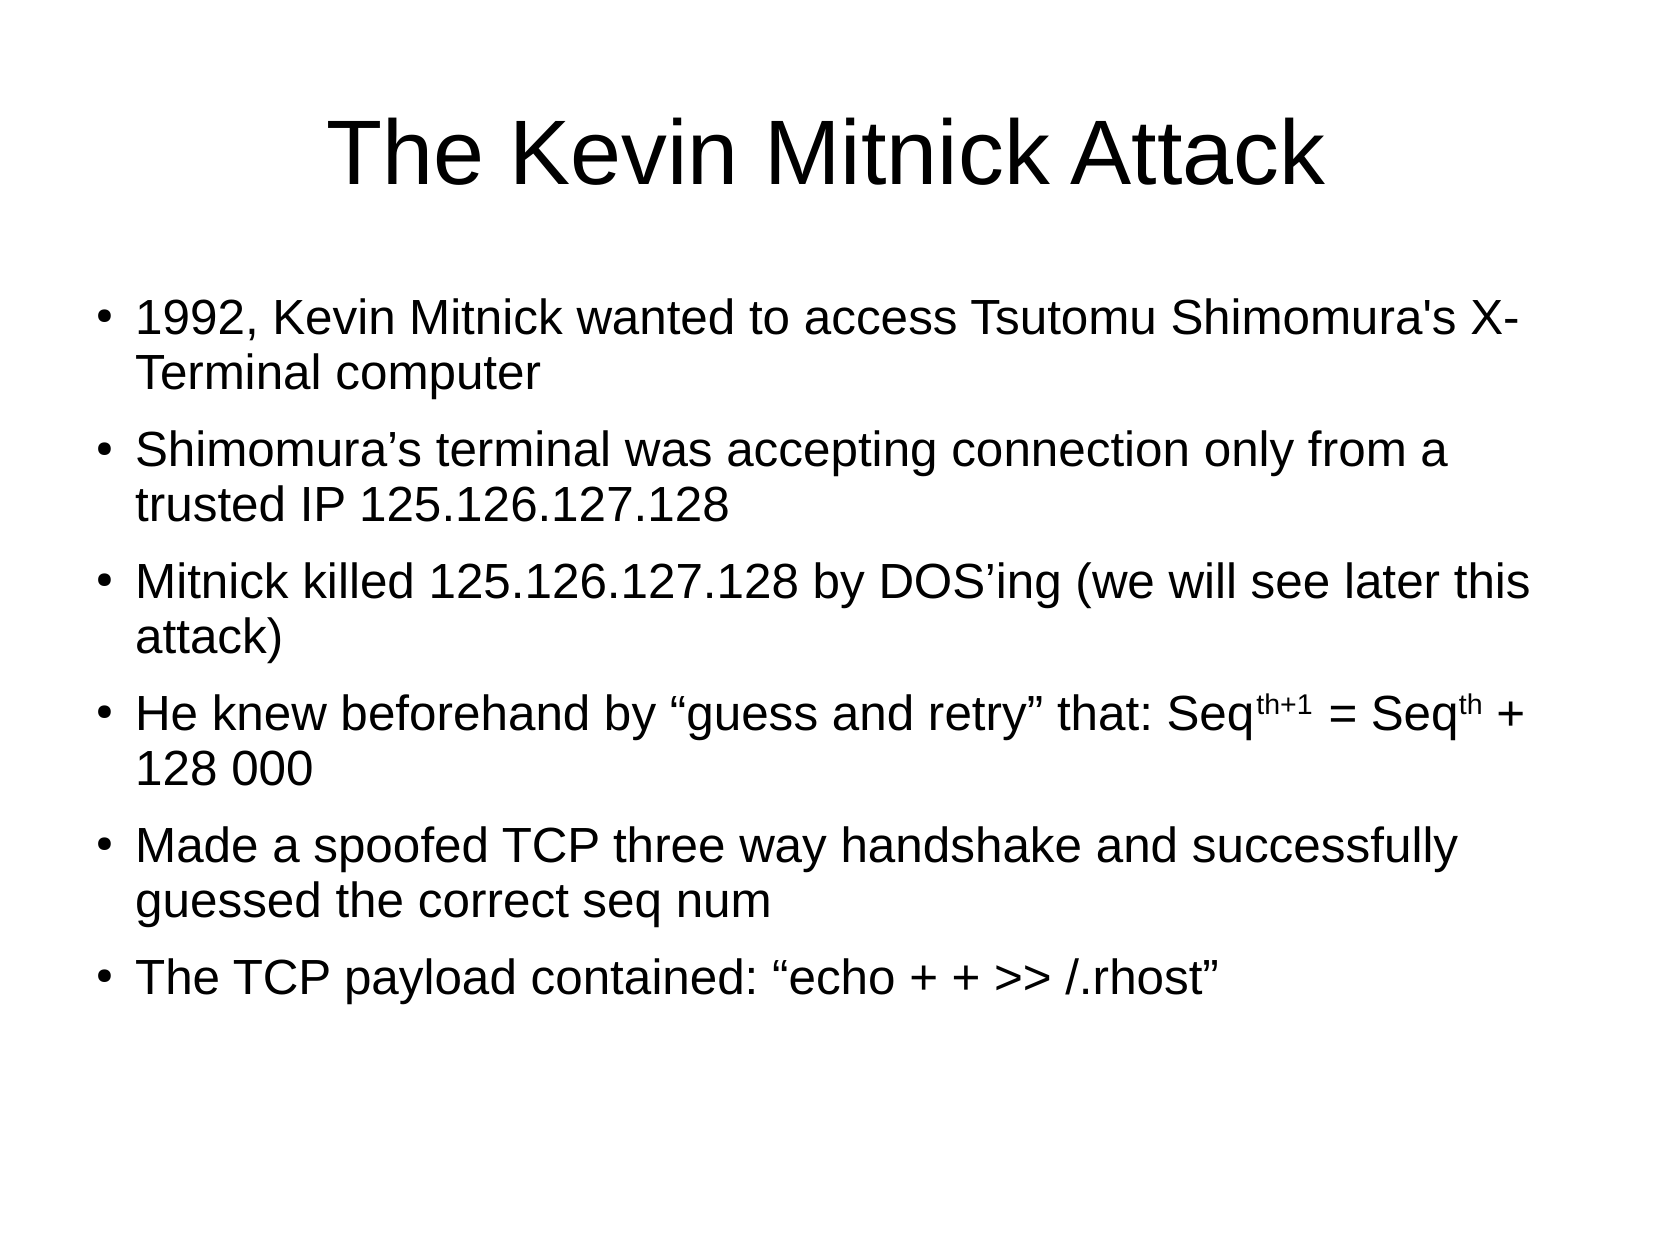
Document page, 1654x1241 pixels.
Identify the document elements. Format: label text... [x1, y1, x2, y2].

title The Kevin Mitnick Attack [82, 49, 1571, 257]
list 1992, Kevin Mitnick wanted to access Tsutomu Shimomura's X-Terminal computer Shimomura’s terminal was accepting connection only from a trusted IP 125.126.127.128 Mitnick killed 125.126.127.128 by DOS’ing (we will see later this attack) He knew beforehand by “guess and retry” that: Seqth+1 = Seqth + 128 000 Made a spoofed TCP three way handshake and successfully guessed the correct seq num The TCP payload contained: “echo + + >> /.rhost” [82, 290, 1571, 1010]
